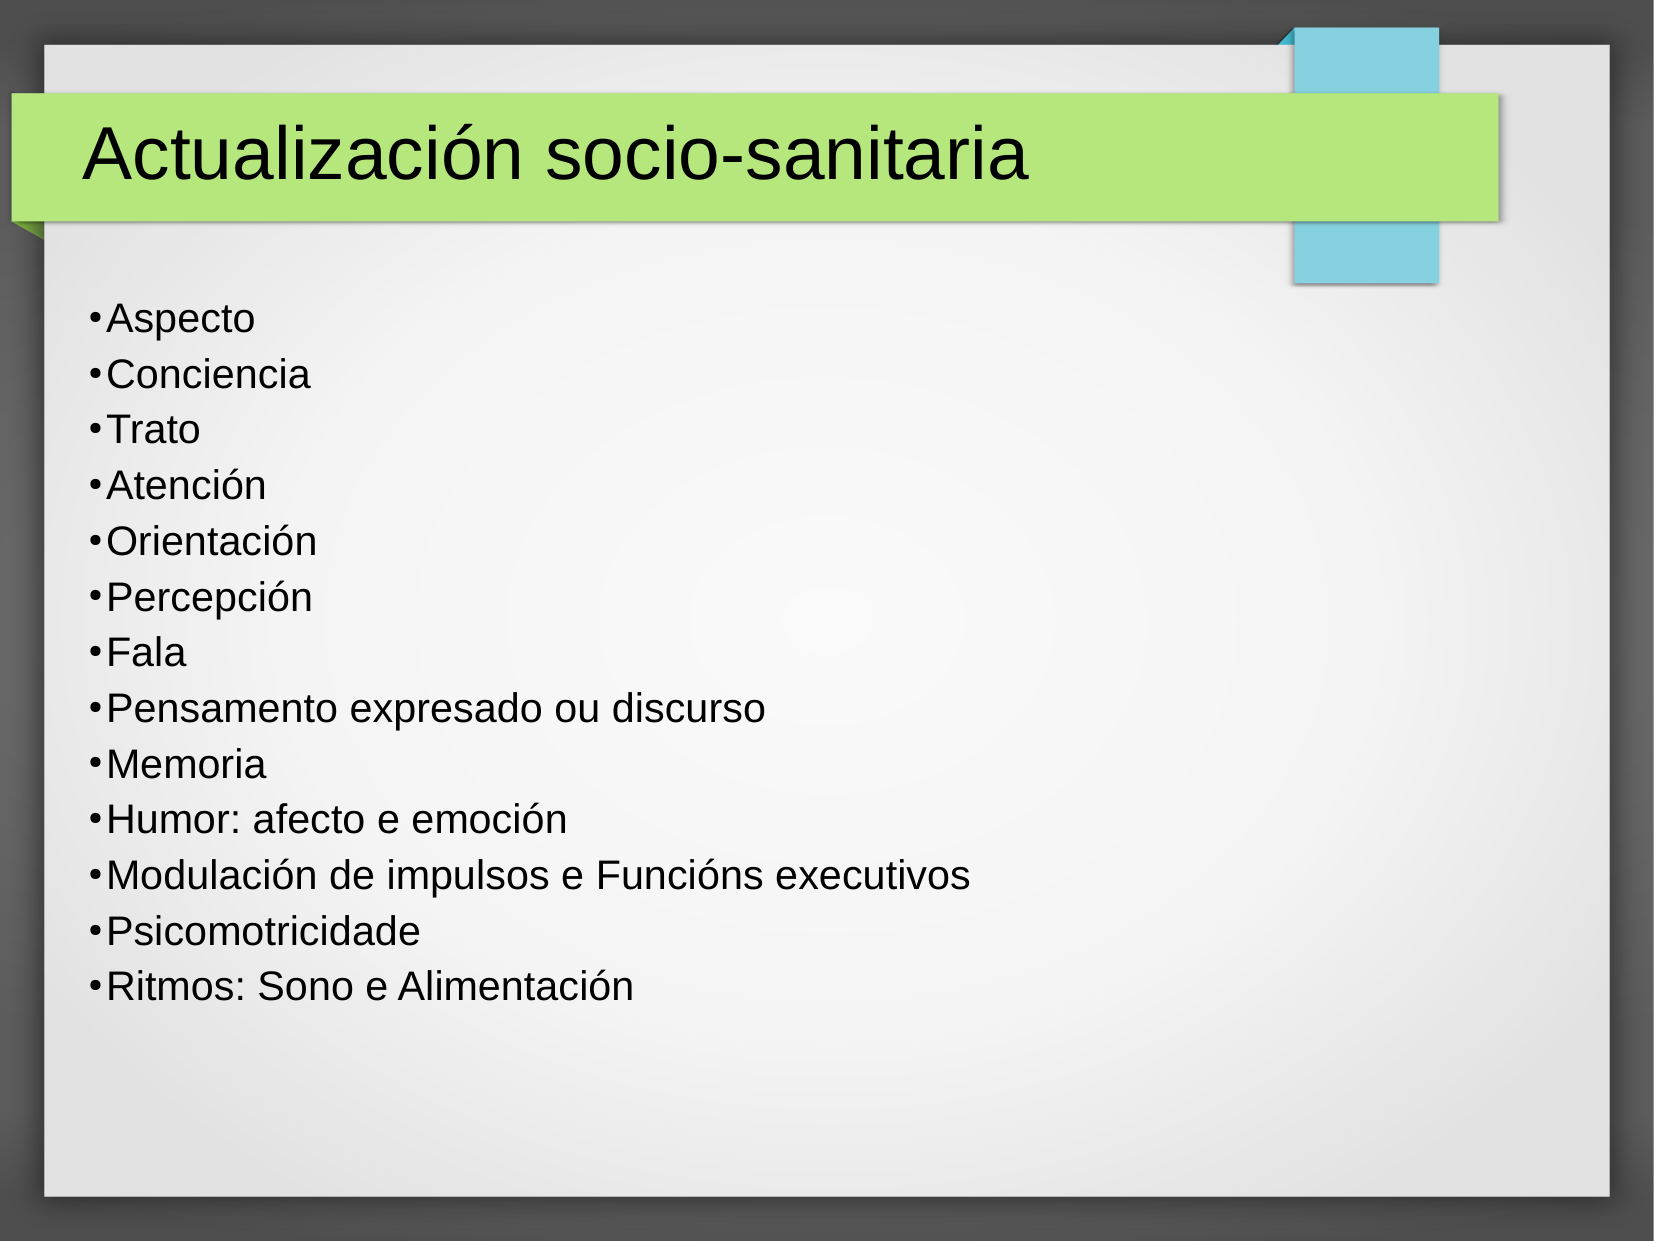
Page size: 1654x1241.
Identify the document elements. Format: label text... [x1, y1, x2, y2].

title Actualización socio-sanitaria [82, 94, 1264, 213]
picture [0, 0, 1654, 1241]
list Aspecto Conciencia Trato Atención Orientación Percepción Fala Pensamento expresado ou discurso Memoria Humor: afecto e emoción Modulación de impulsos e Funcións executivos Psicomotricidade Ritmos: Sono e Alimentación [82, 295, 1571, 1015]
